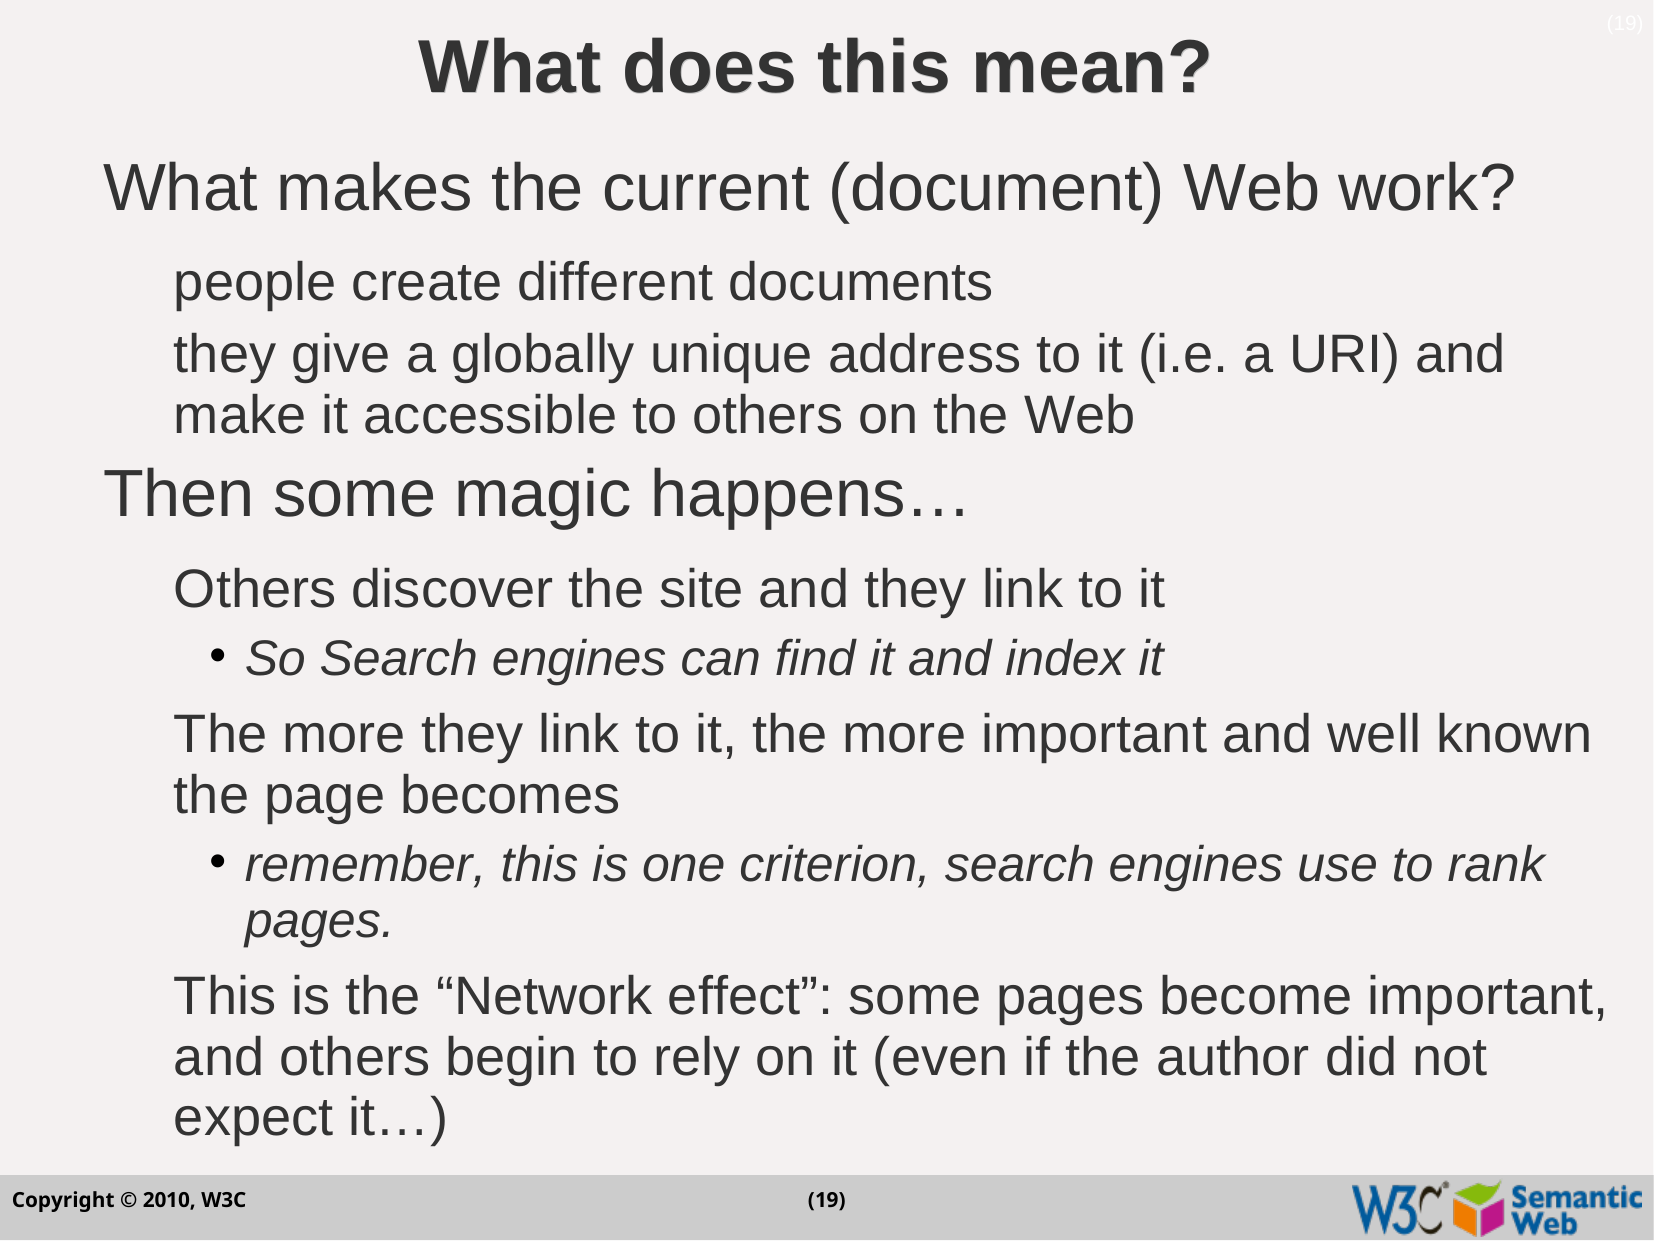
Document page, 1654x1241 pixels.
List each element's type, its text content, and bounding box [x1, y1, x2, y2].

picture [1352, 1178, 1642, 1237]
title What does this mean? [0, 13, 1654, 117]
list What makes the current (document) Web work? people create different documents they give a globally unique address to it (i.e. a URI) and make it accessible to others on the Web Then some magic happens… Others discover the site and they link to it So Search engines can find it and index it The more they link to it, the more important and well known the page becomes remember, this is one criterion, search engines use to rank pages. This is the “Network effect”: some pages become important, and others begin to rely on it (even if the author did not expect it…) [32, 149, 1627, 1147]
